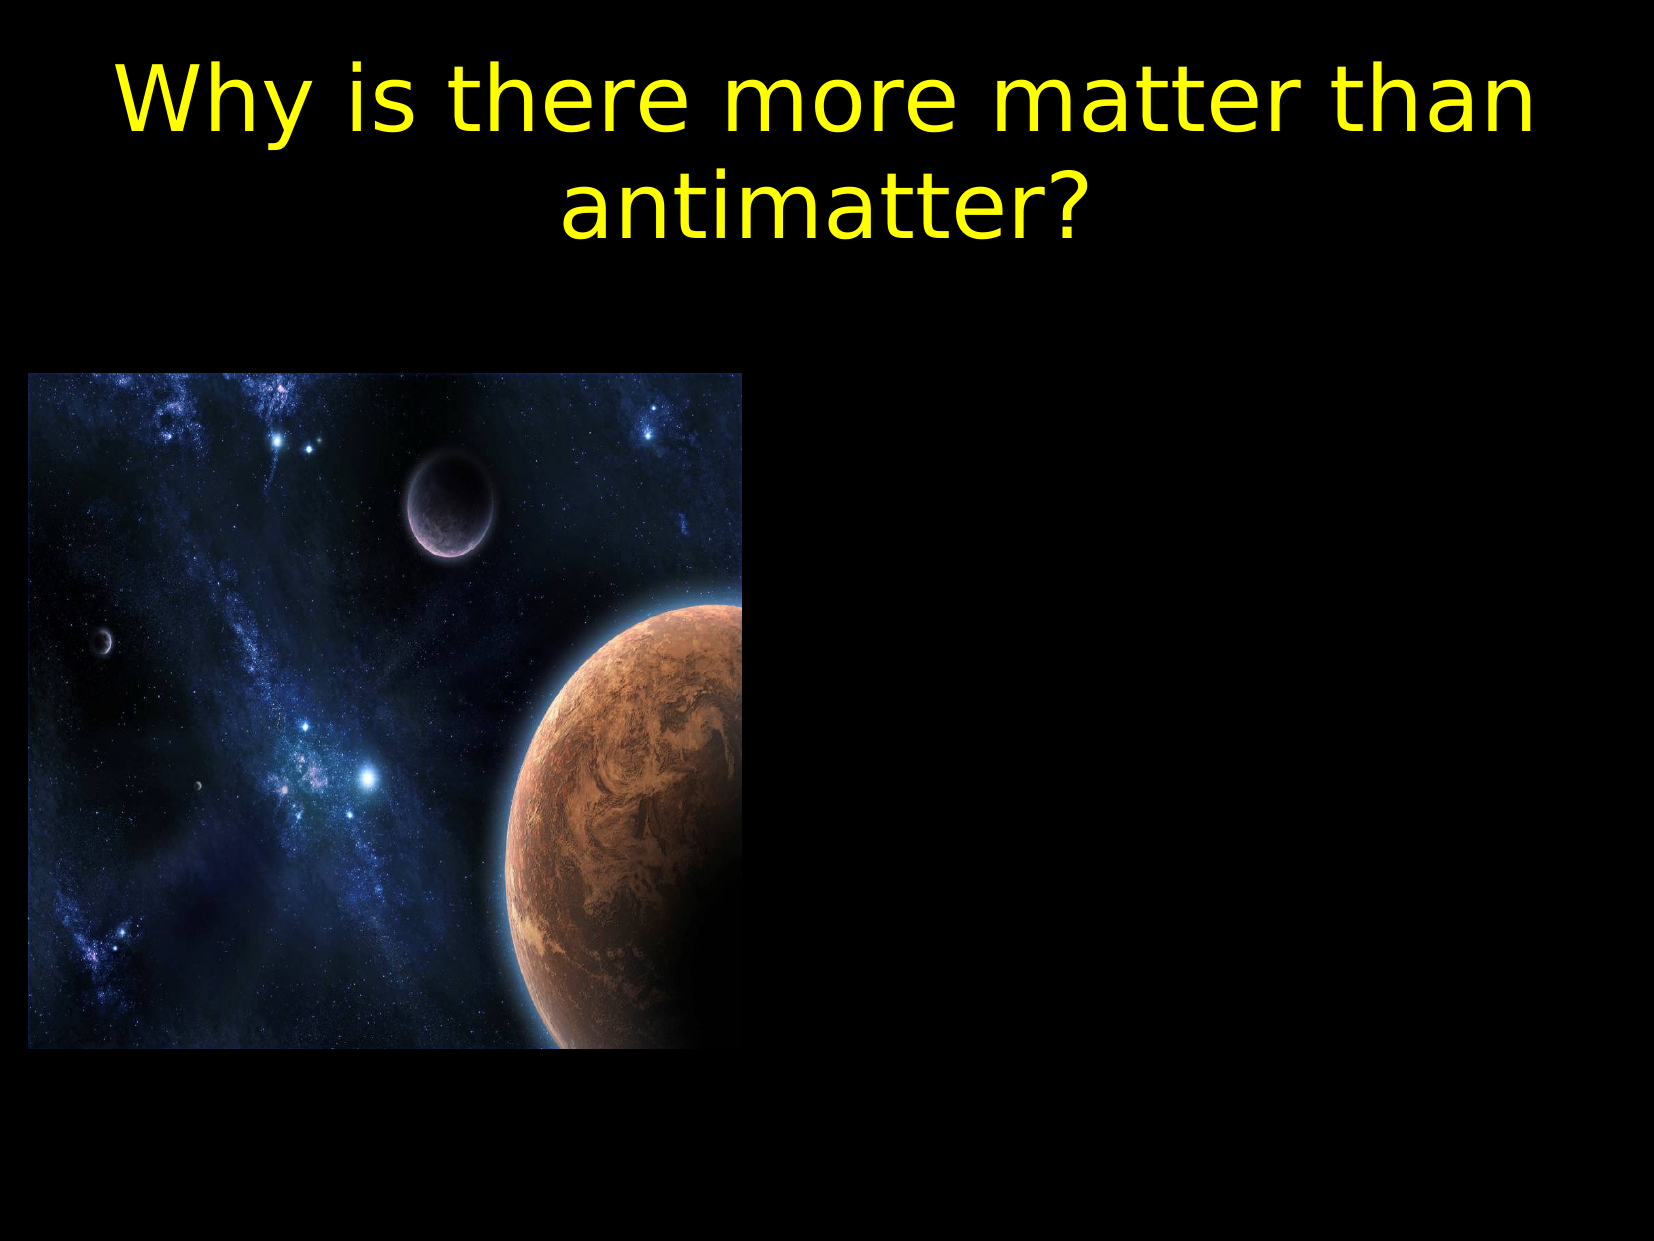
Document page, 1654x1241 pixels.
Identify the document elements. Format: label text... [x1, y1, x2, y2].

title Why is there more matter than antimatter? [82, 45, 1571, 261]
picture [28, 373, 742, 1049]
